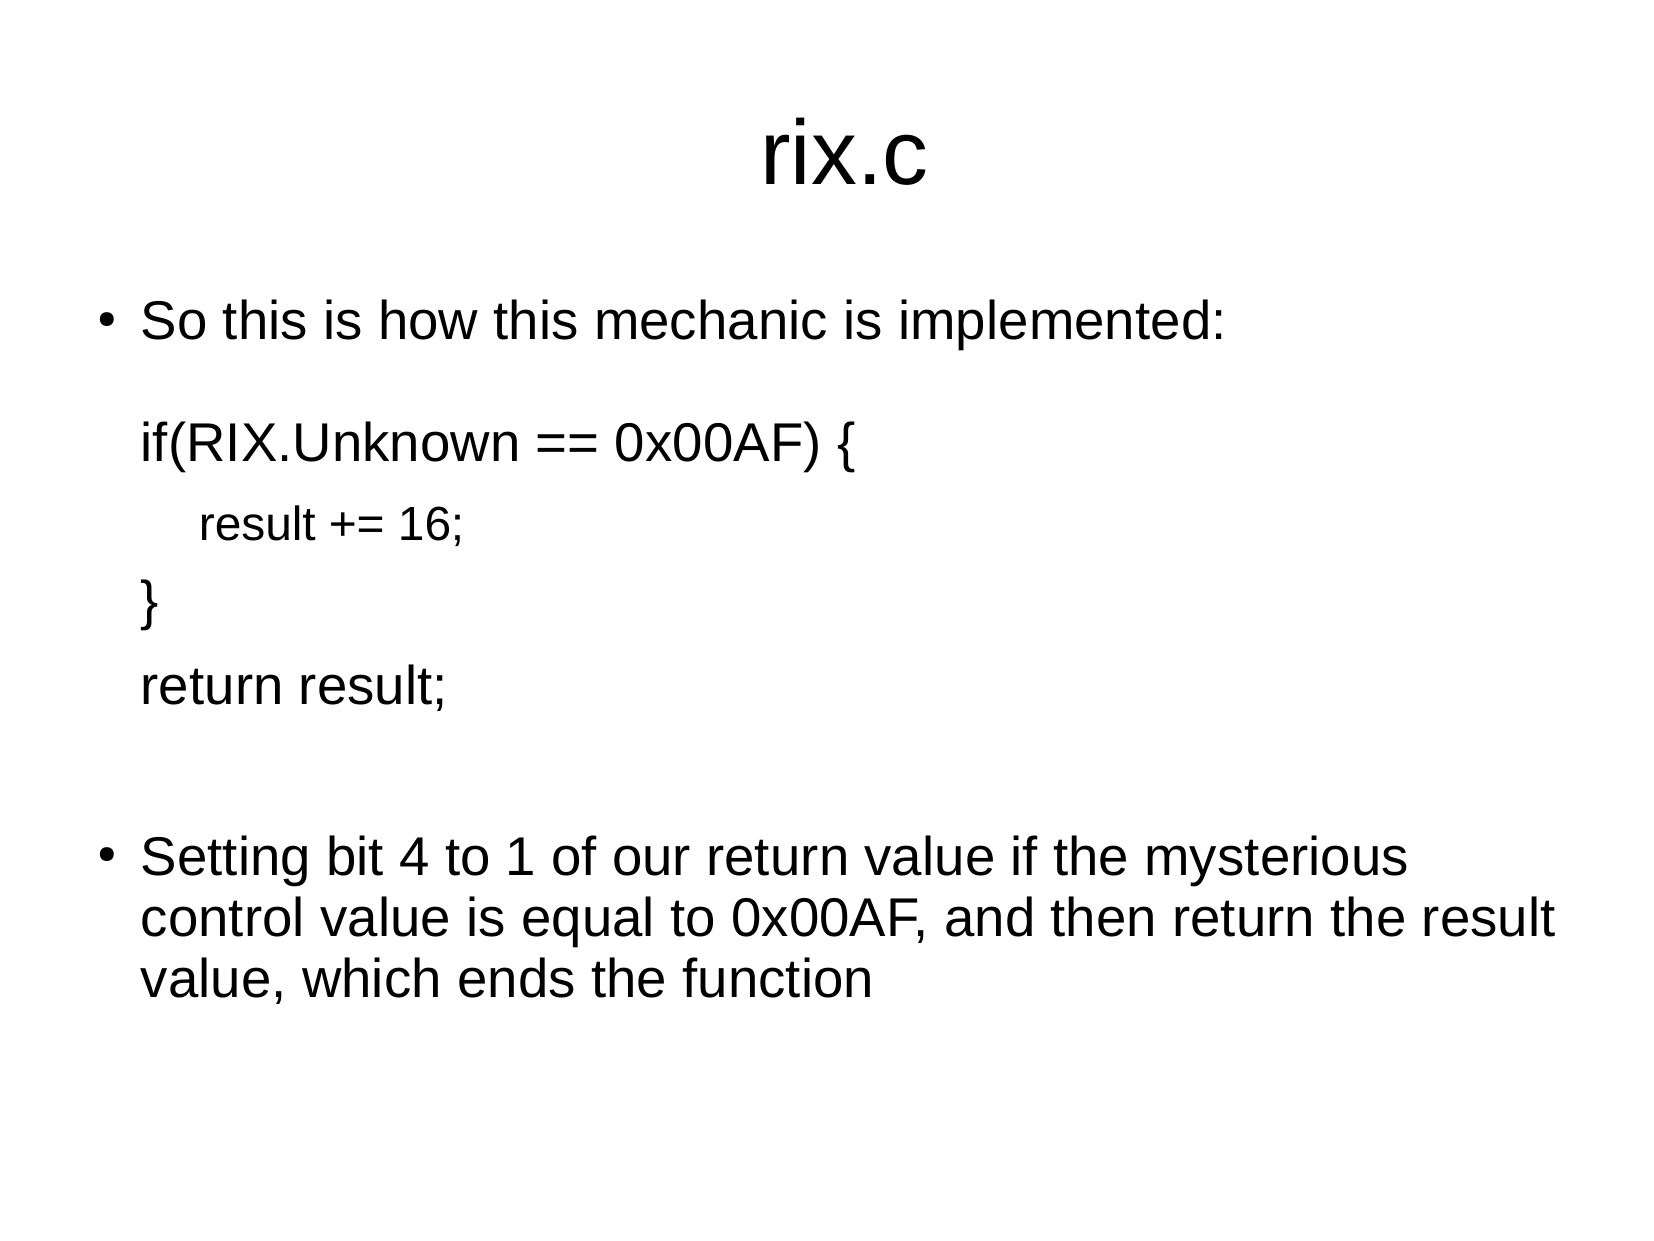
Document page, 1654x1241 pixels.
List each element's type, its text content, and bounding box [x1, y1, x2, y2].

list So this is how this mechanic is implemented: if(RIX.Unknown == 0x00AF) { result += 16; } return result; Setting bit 4 to 1 of our return value if the mysterious control value is equal to 0x00AF, and then return the result value, which ends the function [82, 290, 1571, 1010]
title rix.c [82, 49, 1571, 257]
